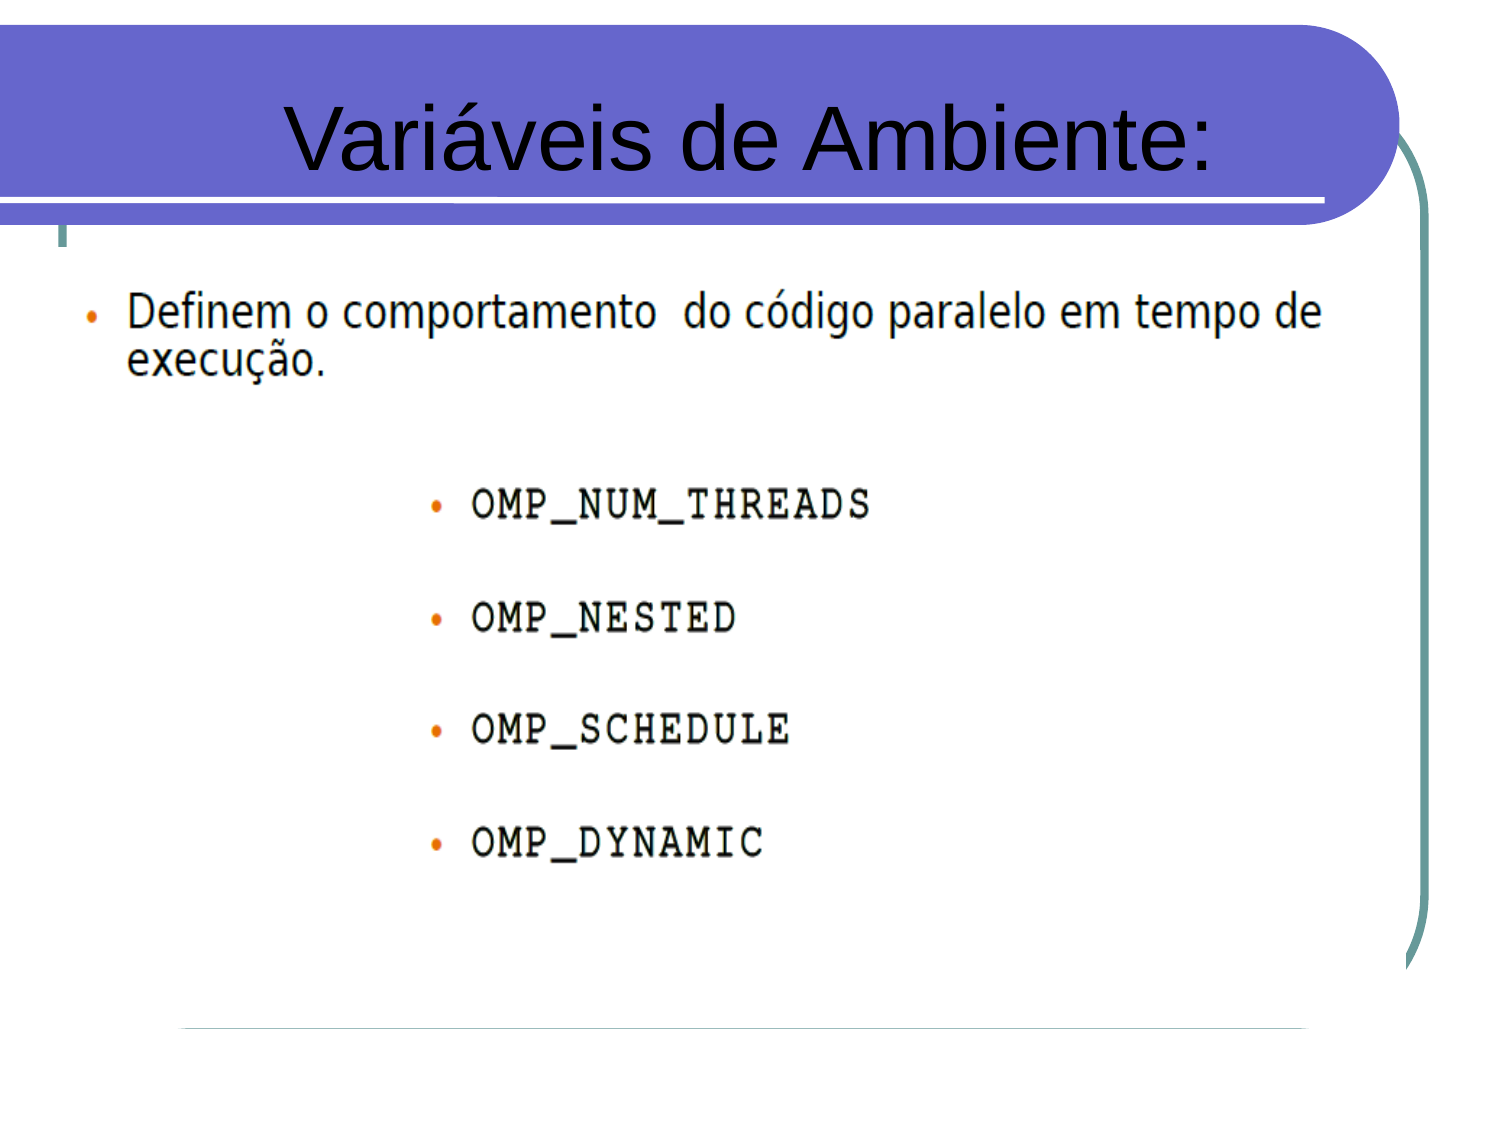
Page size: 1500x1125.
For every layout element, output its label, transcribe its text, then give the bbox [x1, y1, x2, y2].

title Variáveis de Ambiente: [75, 44, 1425, 233]
picture [55, 247, 1406, 1028]
